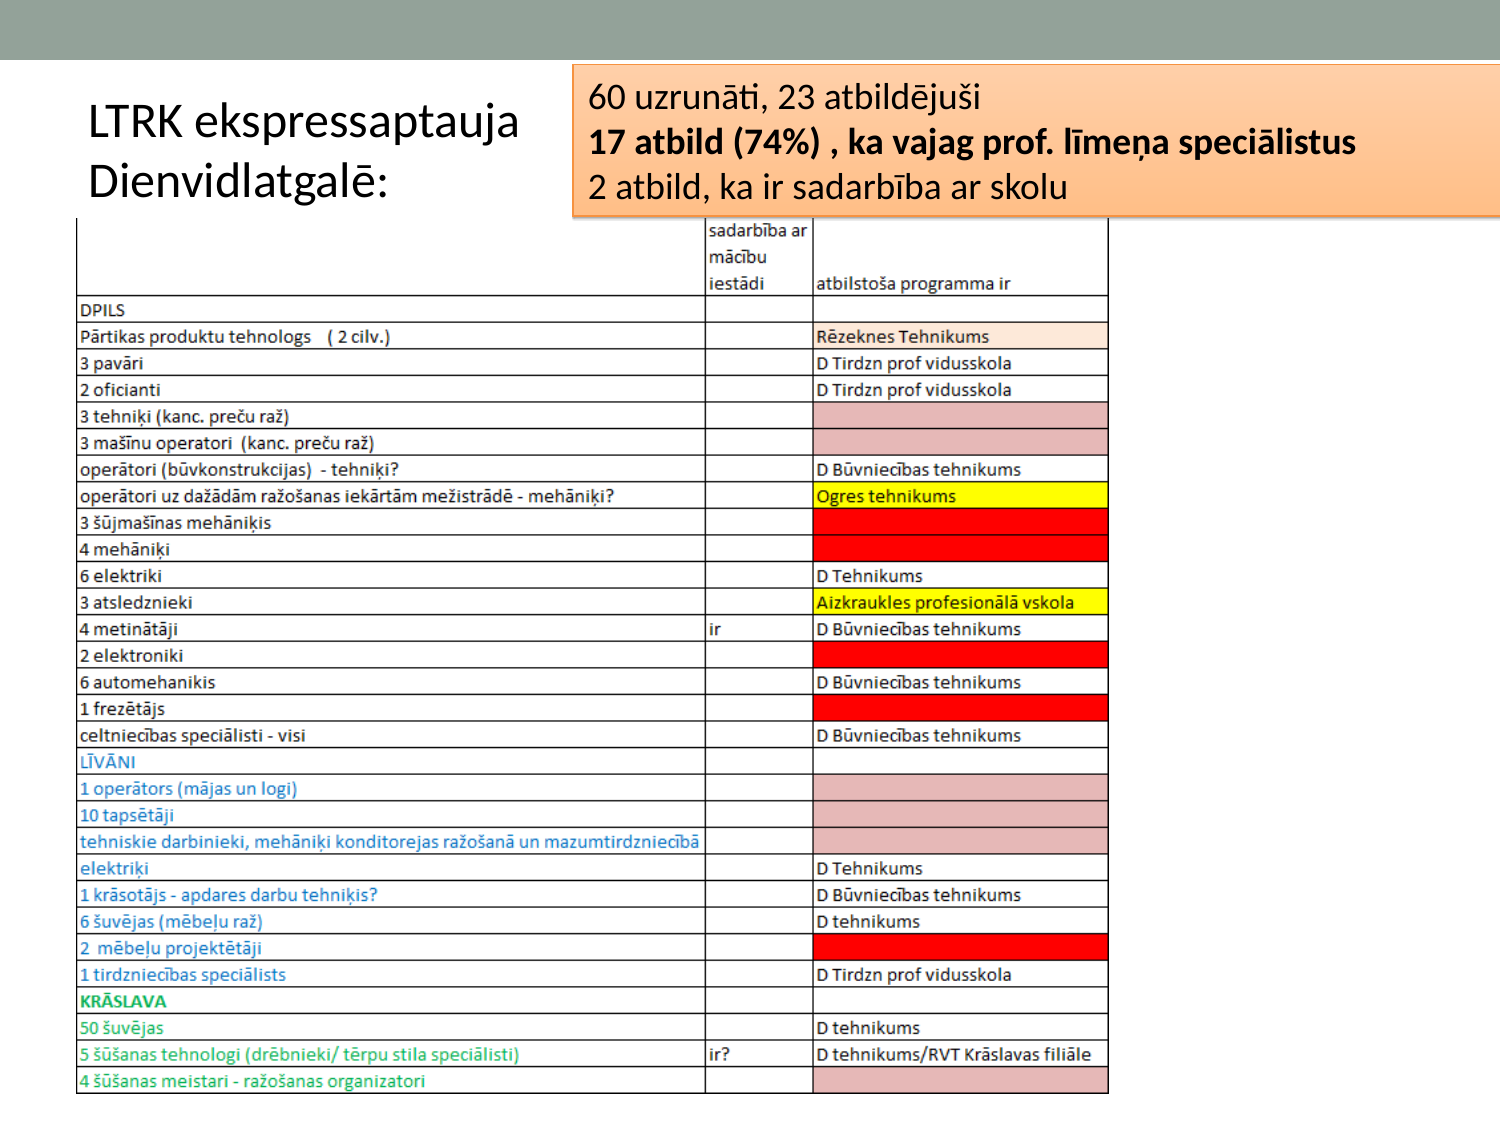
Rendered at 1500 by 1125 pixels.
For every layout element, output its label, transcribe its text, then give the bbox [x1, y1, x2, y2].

picture [76, 218, 1109, 1094]
text_box LTRK ekspressaptauja Dienvidlatgalē: [73, 79, 553, 217]
text_box 60 uzrunāti, 23 atbildējuši 17 atbild (74%) , ka vajag prof. līmeņa speciālistus 2 atbild, ka ir sadarbība ar skolu [572, 64, 1500, 217]
